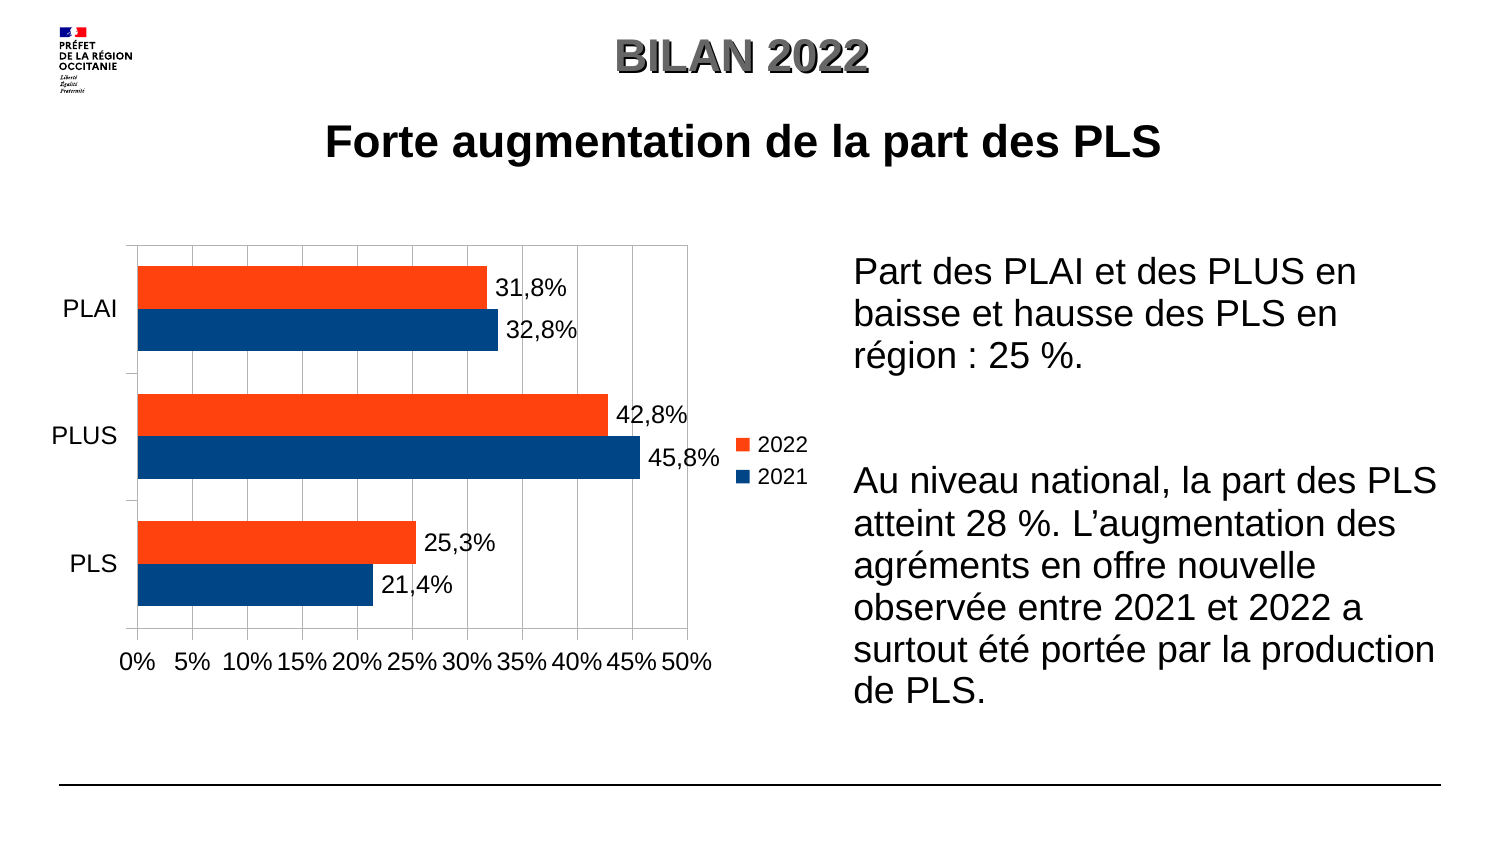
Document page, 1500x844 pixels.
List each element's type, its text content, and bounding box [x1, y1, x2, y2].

list BILAN 2022 [543, 29, 1441, 89]
text_box Part des PLAI et des PLUS en baisse et hausse des PLS en région : 25 %. Au niveau national, la part des PLS atteint 28 %. L’augmentation des agréments en offre nouvelle observée entre 2021 et 2022 a surtout été portée par la production de PLS. [838, 242, 1453, 804]
picture [35, 236, 834, 686]
title Forte augmentation de la part des PLS [59, 82, 1441, 201]
